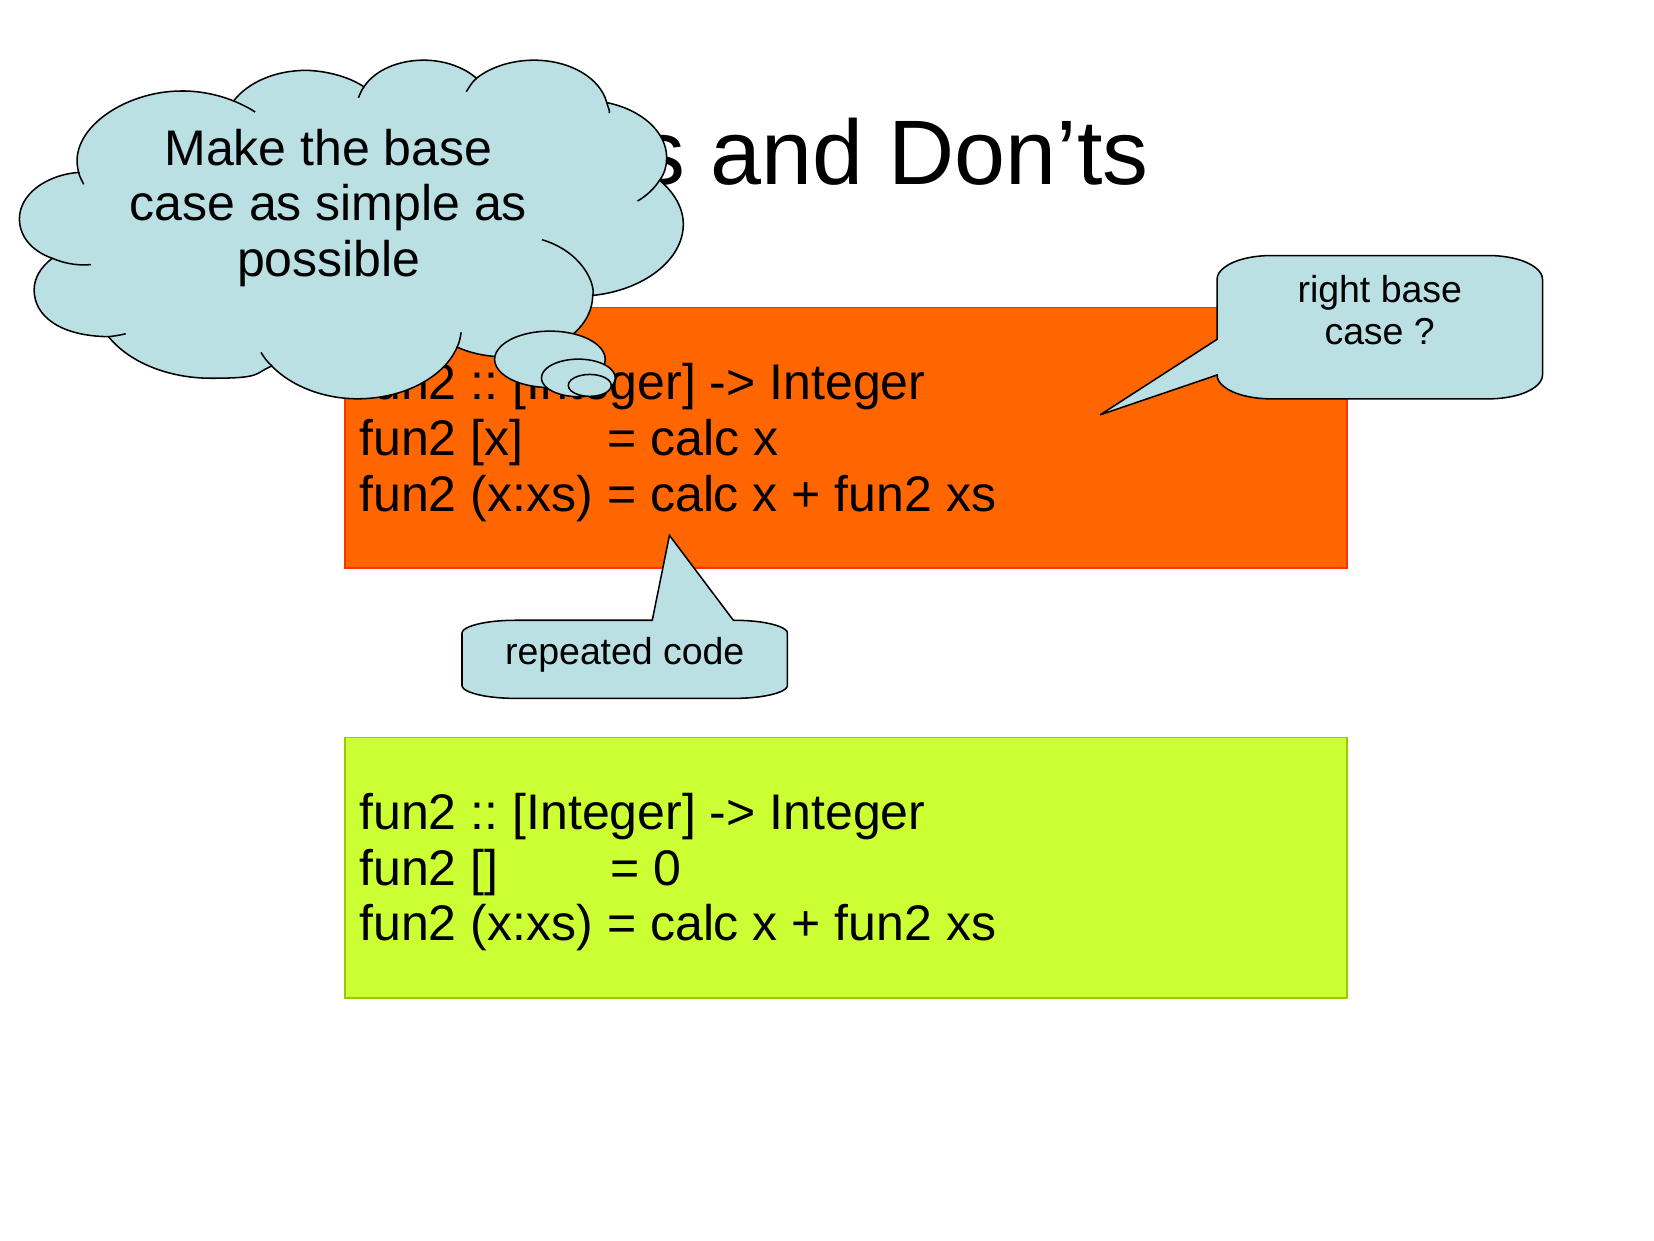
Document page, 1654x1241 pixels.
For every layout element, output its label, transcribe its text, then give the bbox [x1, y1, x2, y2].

text_box repeated code [461, 535, 788, 699]
text_box fun2 :: [Integer] -> Integer fun2 [x] = calc x fun2 (x:xs) = calc x + fun2 xs [344, 307, 1348, 569]
text_box Make the base case as simple as possible [19, 60, 684, 399]
text_box fun2 :: [Integer] -> Integer fun2 [] = 0 fun2 (x:xs) = calc x + fun2 xs [344, 737, 1348, 999]
text_box right base case ? [1100, 255, 1543, 415]
title Do’s and Don’ts [82, 49, 1571, 257]
